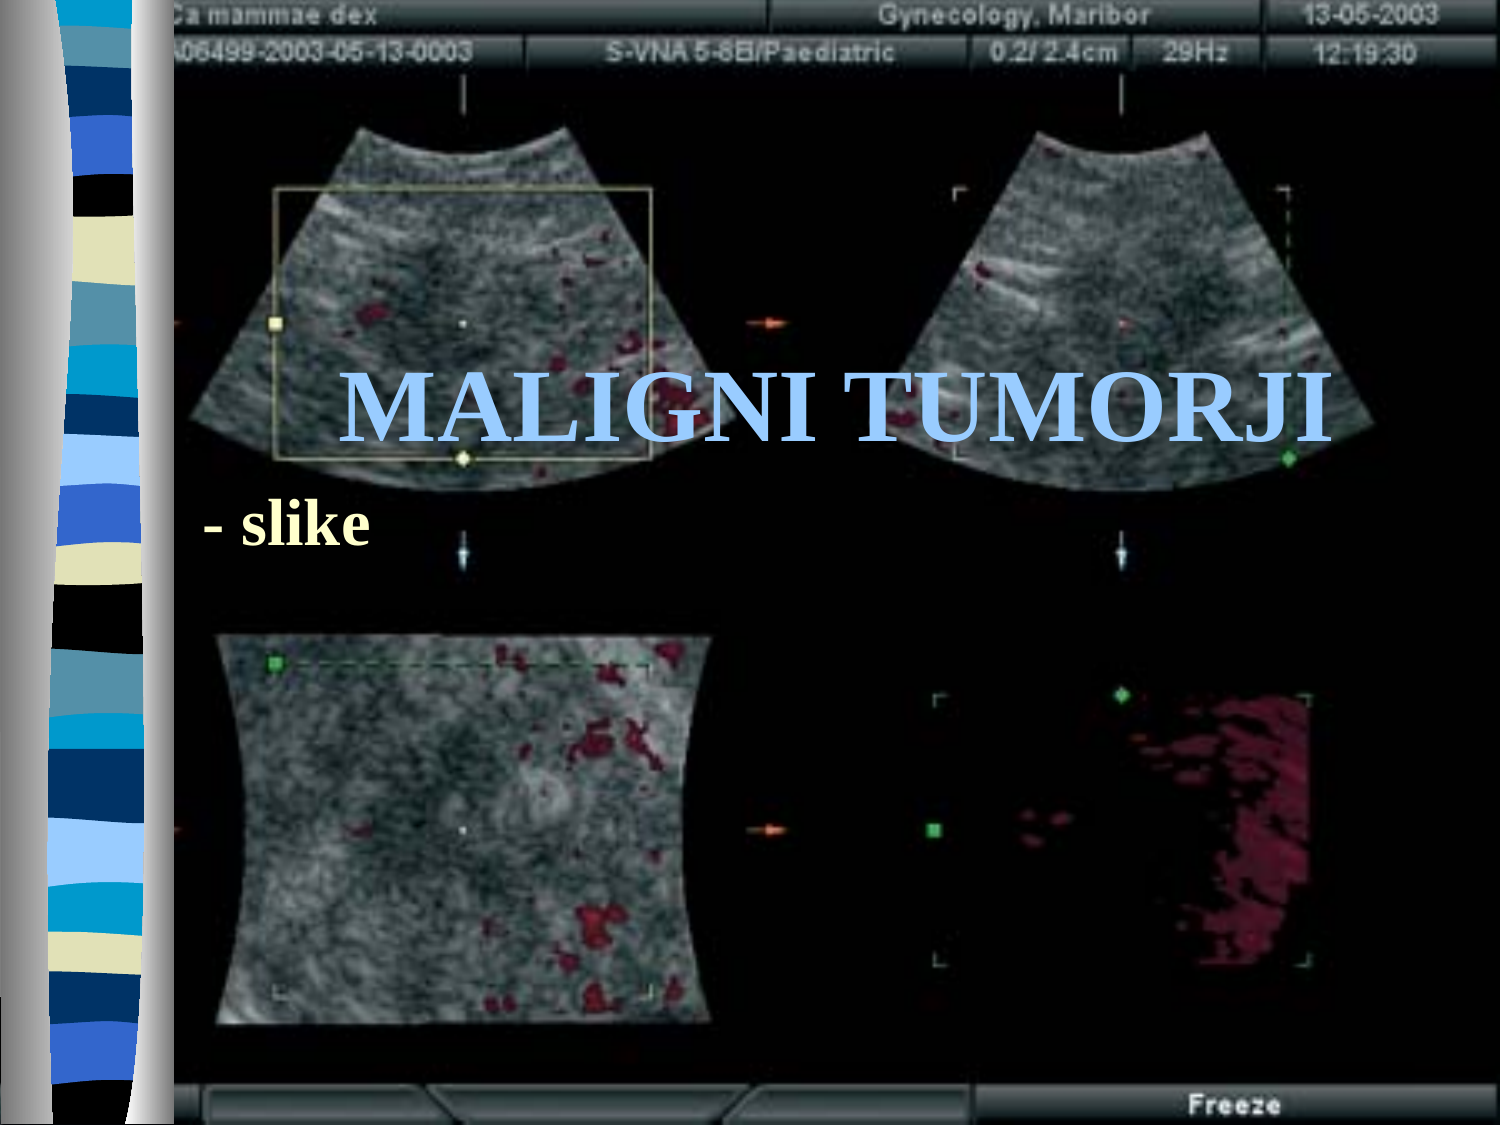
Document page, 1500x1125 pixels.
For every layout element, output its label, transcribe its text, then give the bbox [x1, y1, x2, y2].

text_box - slike [187, 474, 1463, 563]
title MALIGNI TUMORJI [200, 324, 1475, 475]
picture [0, 0, 1500, 1125]
